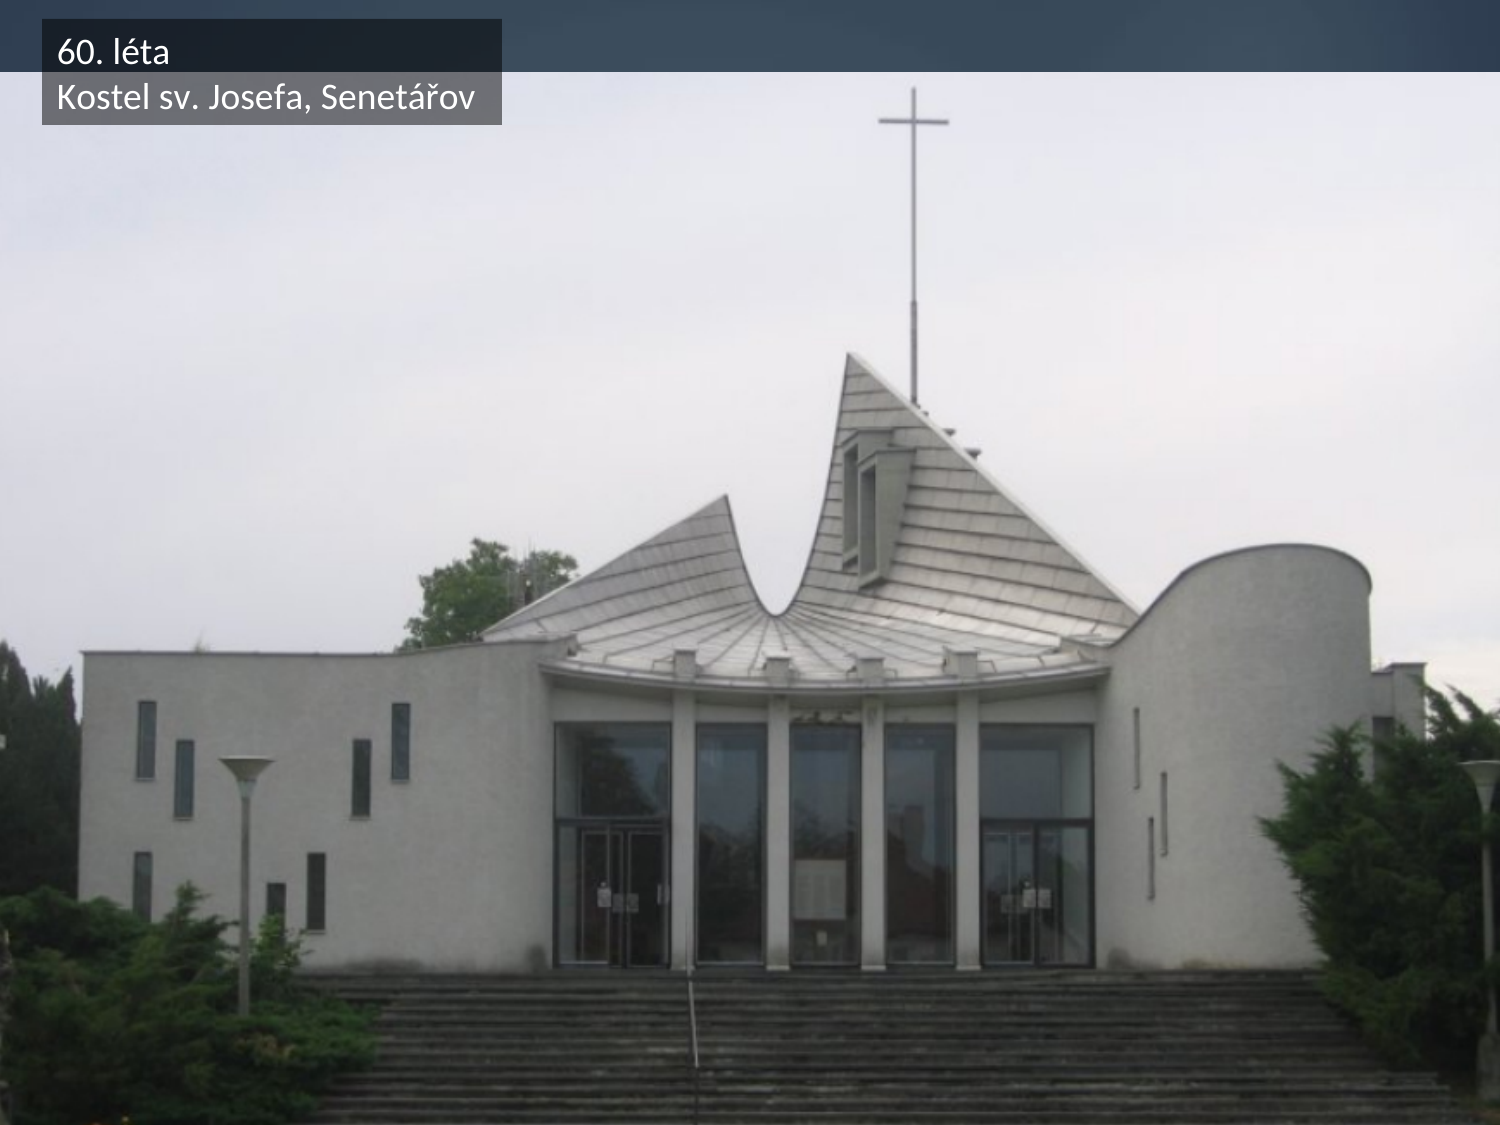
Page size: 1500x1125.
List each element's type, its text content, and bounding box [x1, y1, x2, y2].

picture [0, 0, 1500, 1125]
text_box 60. léta Kostel sv. Josefa, Senetářov [42, 18, 656, 170]
